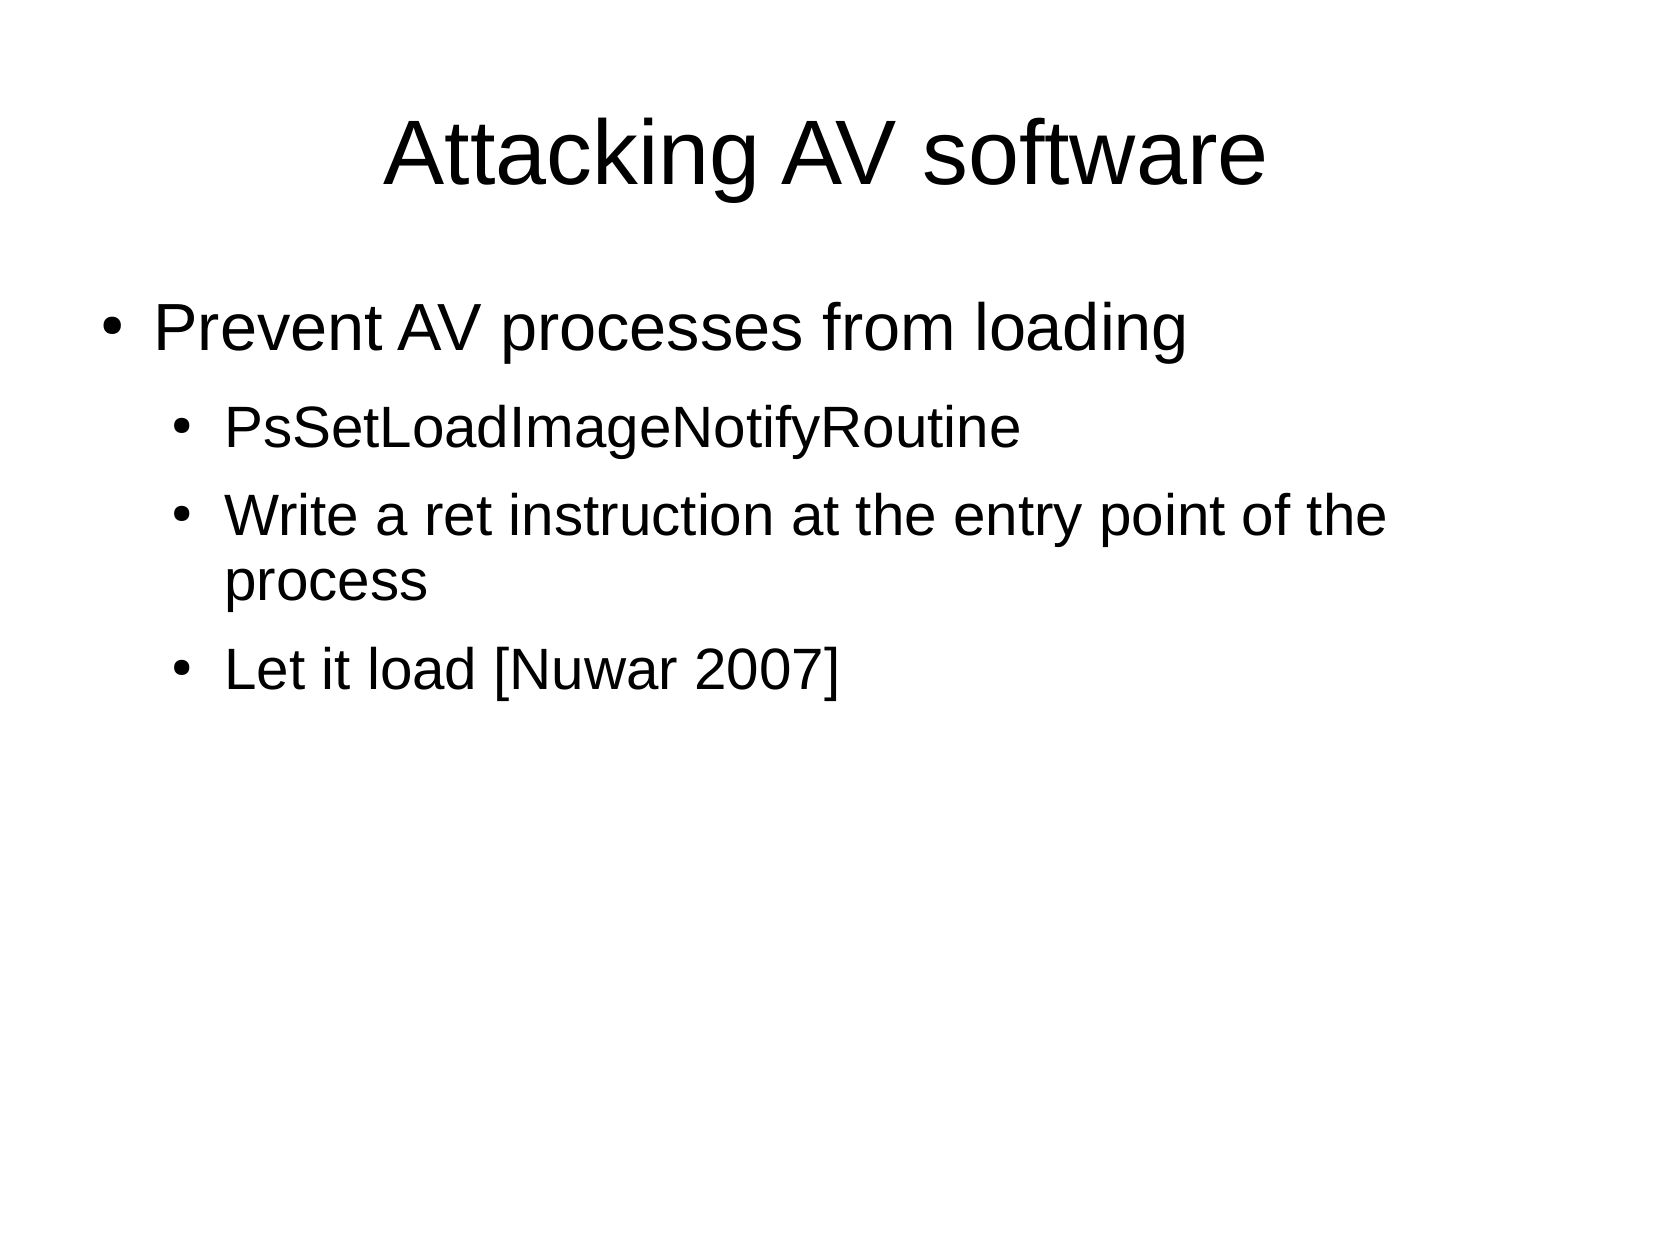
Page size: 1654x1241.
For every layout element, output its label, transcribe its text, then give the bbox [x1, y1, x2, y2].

title Attacking AV software [82, 49, 1571, 257]
list Prevent AV processes from loading PsSetLoadImageNotifyRoutine Write a ret instruction at the entry point of the process Let it load [Nuwar 2007] [82, 290, 1571, 1109]
